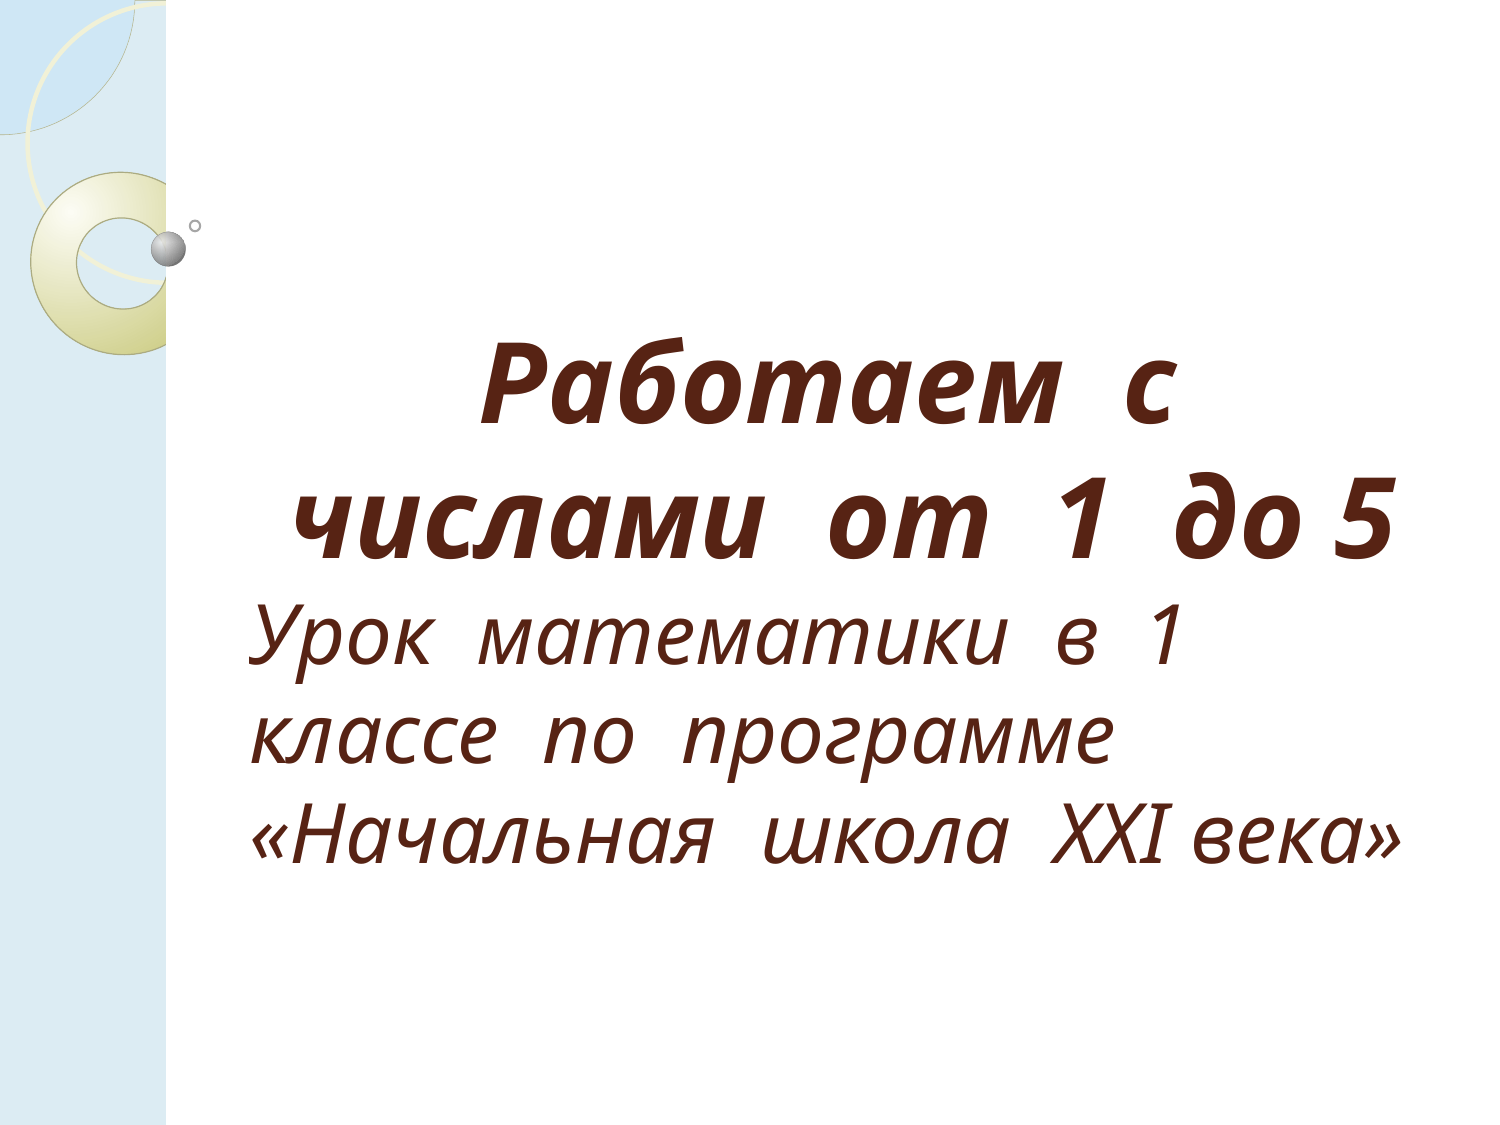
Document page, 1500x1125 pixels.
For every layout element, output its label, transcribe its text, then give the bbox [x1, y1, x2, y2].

subtitle Работаем с числами от 1 до 5 Урок математики в 1 классе по программе «Начальная школа ХХI века» [234, 303, 1450, 591]
